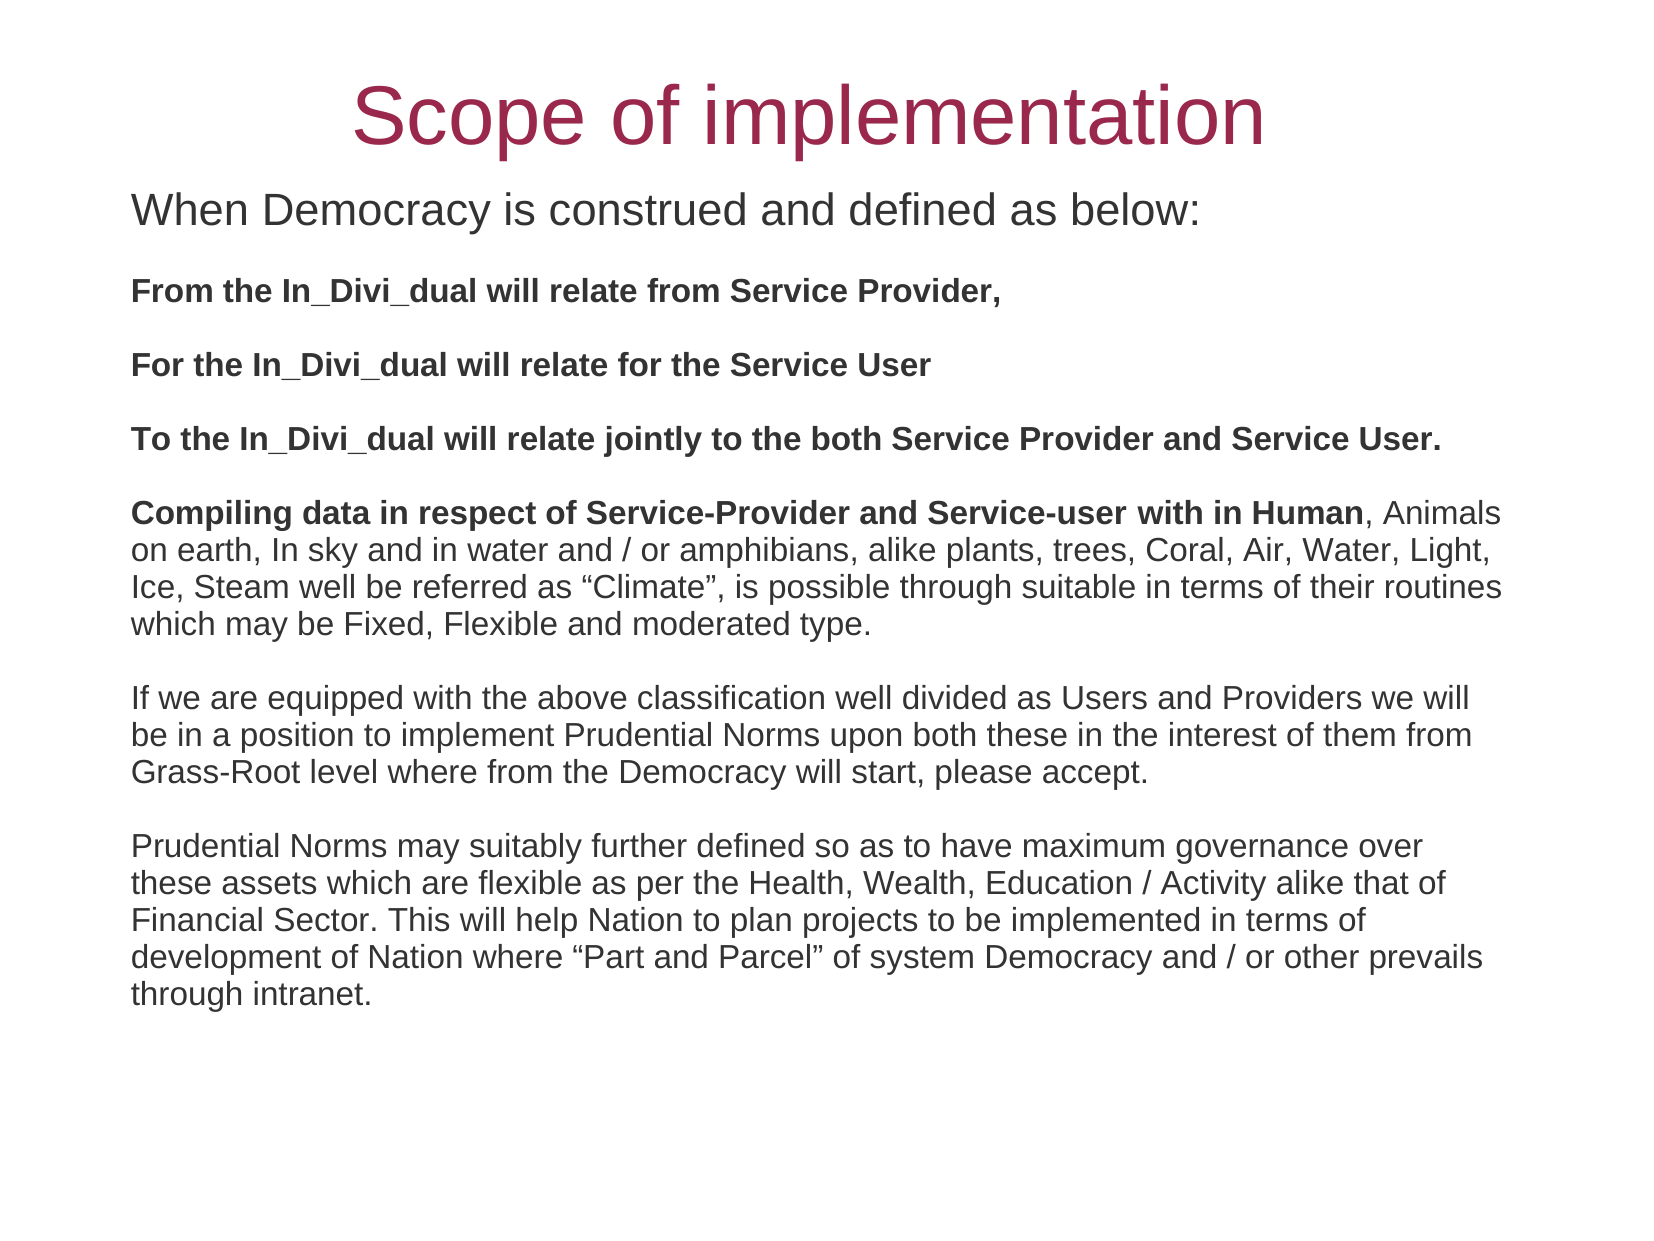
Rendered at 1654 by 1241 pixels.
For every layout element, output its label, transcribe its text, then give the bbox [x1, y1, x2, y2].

list When Democracy is construed and defined as below: From the In_Divi_dual will relate from Service Provider, For the In_Divi_dual will relate for the Service User To the In_Divi_dual will relate jointly to the both Service Provider and Service User. Compiling data in respect of Service-Provider and Service-user with in Human, Animals on earth, In sky and in water and / or amphibians, alike plants, trees, Coral, Air, Water, Light, Ice, Steam well be referred as “Climate”, is possible through suitable in terms of their routines which may be Fixed, Flexible and moderated type. If we are equipped with the above classification well divided as Users and Providers we will be in a position to implement Prudential Norms upon both these in the interest of them from Grass-Root level where from the Democracy will start, please accept. Prudential Norms may suitably further defined so as to have maximum governance over these assets which are flexible as per the Health, Wealth, Education / Activity alike that of Financial Sector. This will help Nation to plan projects to be implemented in terms of development of Nation where “Part and Parcel” of system Democracy and / or other prevails through intranet. [130, 184, 1512, 1100]
title Scope of implementation [82, 43, 1536, 189]
